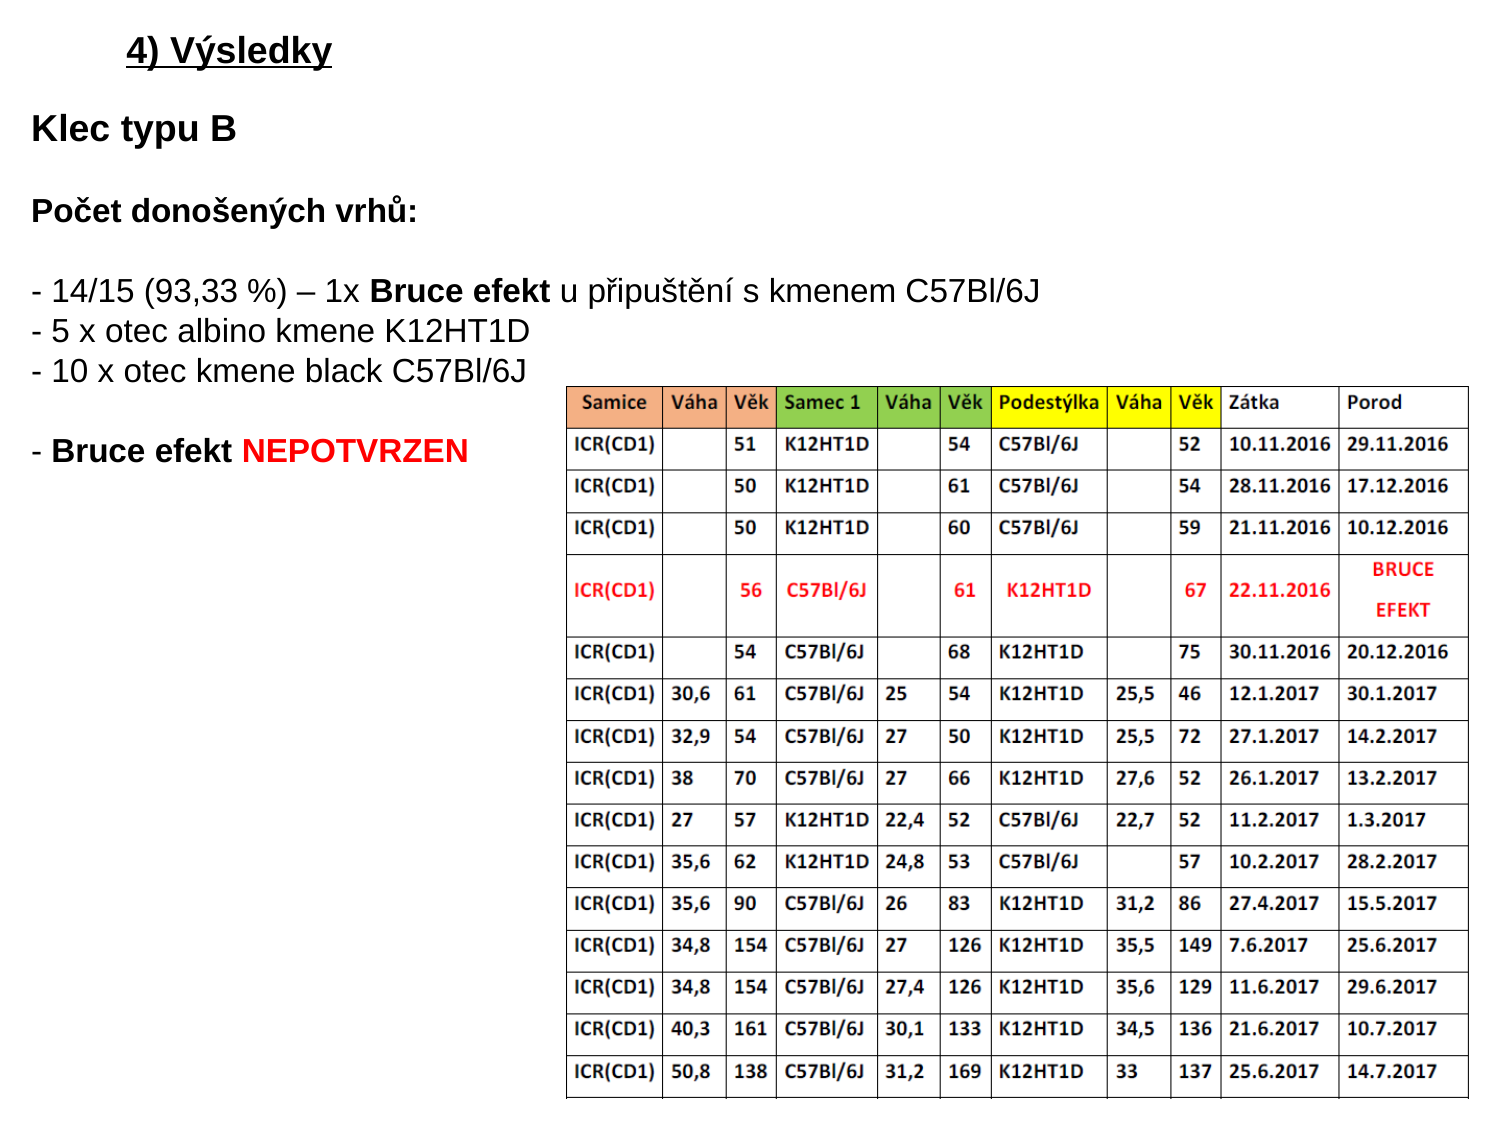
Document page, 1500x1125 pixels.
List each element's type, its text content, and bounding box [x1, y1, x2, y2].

text_box 4) Výsledky [16, 19, 1499, 171]
picture [566, 386, 1470, 1099]
text_box Klec typu B Počet donošených vrhů: - 14/15 (93,33 %) – 1x Bruce efekt u připuštění s kmenem C57Bl/6J - 5 x otec albino kmene K12HT1D - 10 x otec kmene black C57Bl/6J - Bruce efekt NEPOTVRZEN [16, 97, 1056, 516]
